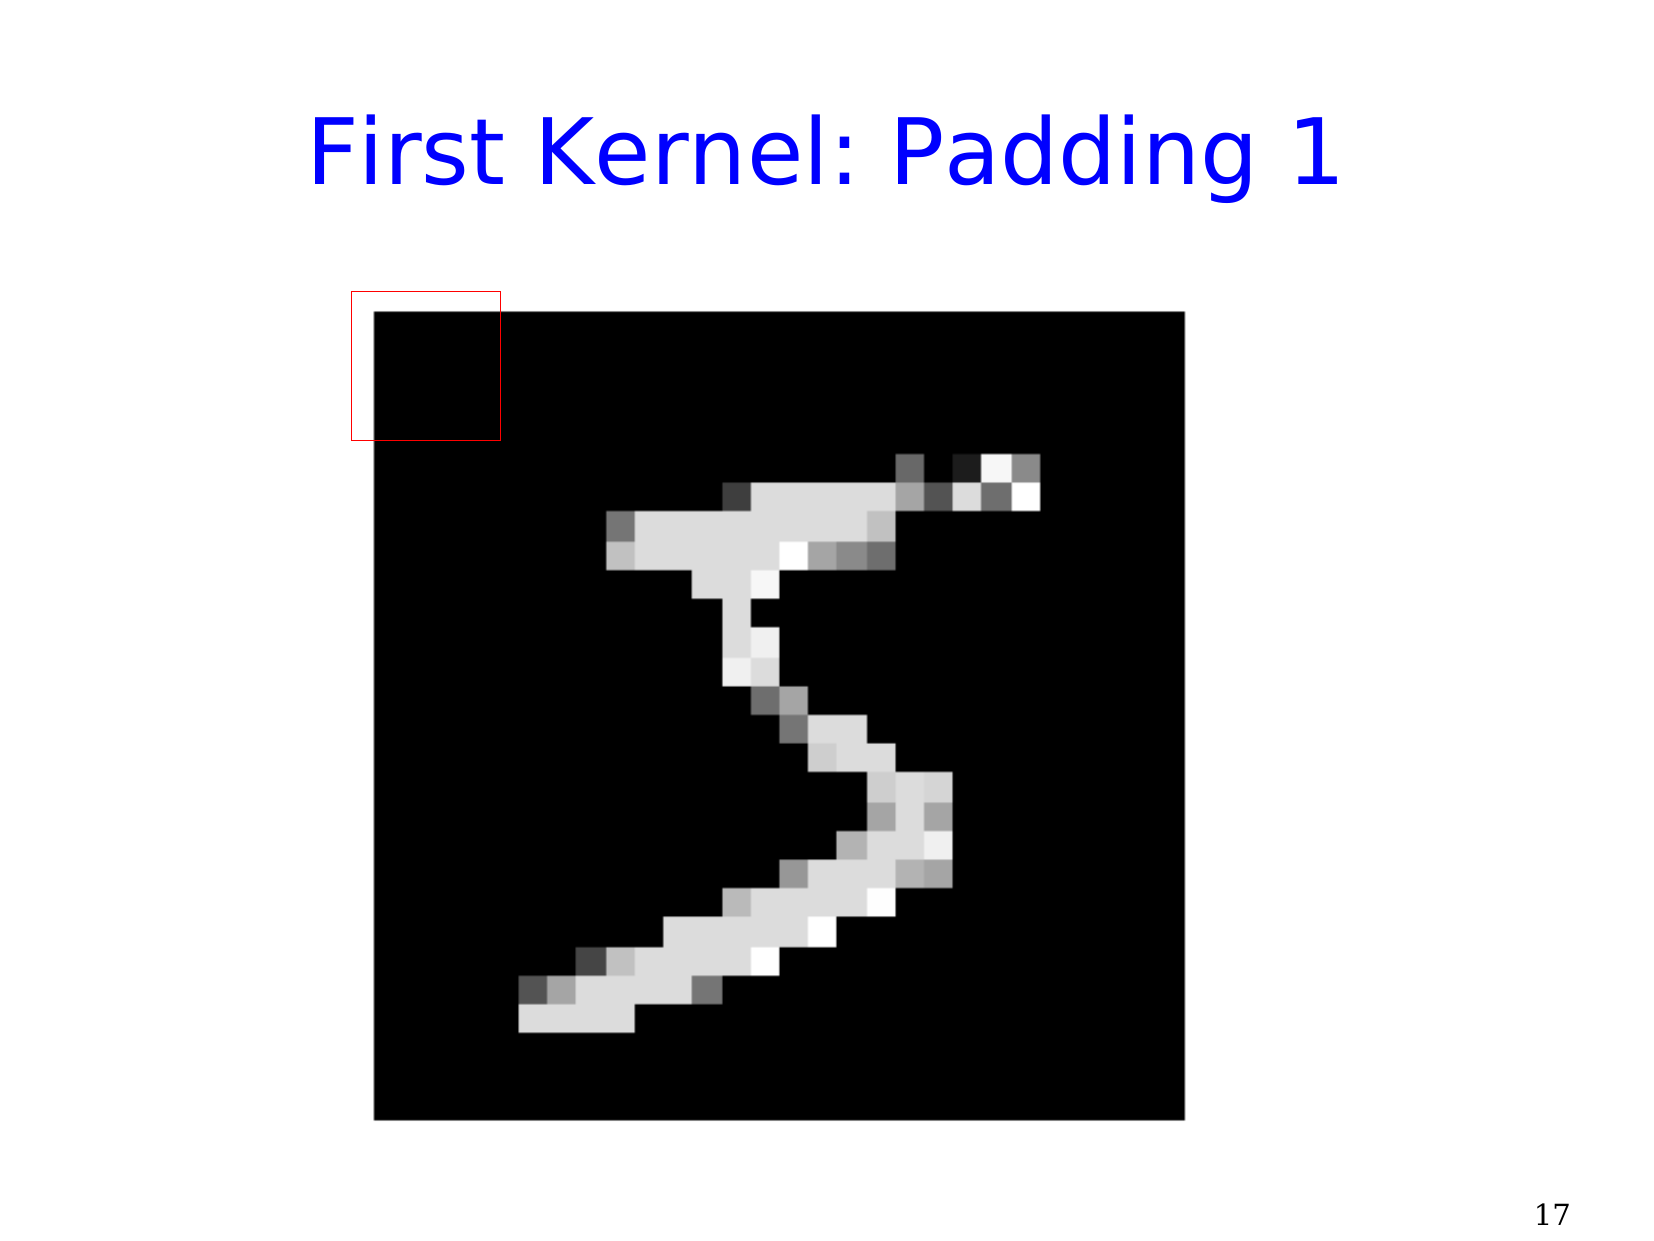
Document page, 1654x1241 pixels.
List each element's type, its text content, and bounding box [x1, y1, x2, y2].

picture [357, 299, 500, 440]
title First Kernel: Padding 1 [82, 49, 1571, 257]
picture [357, 299, 1203, 1132]
